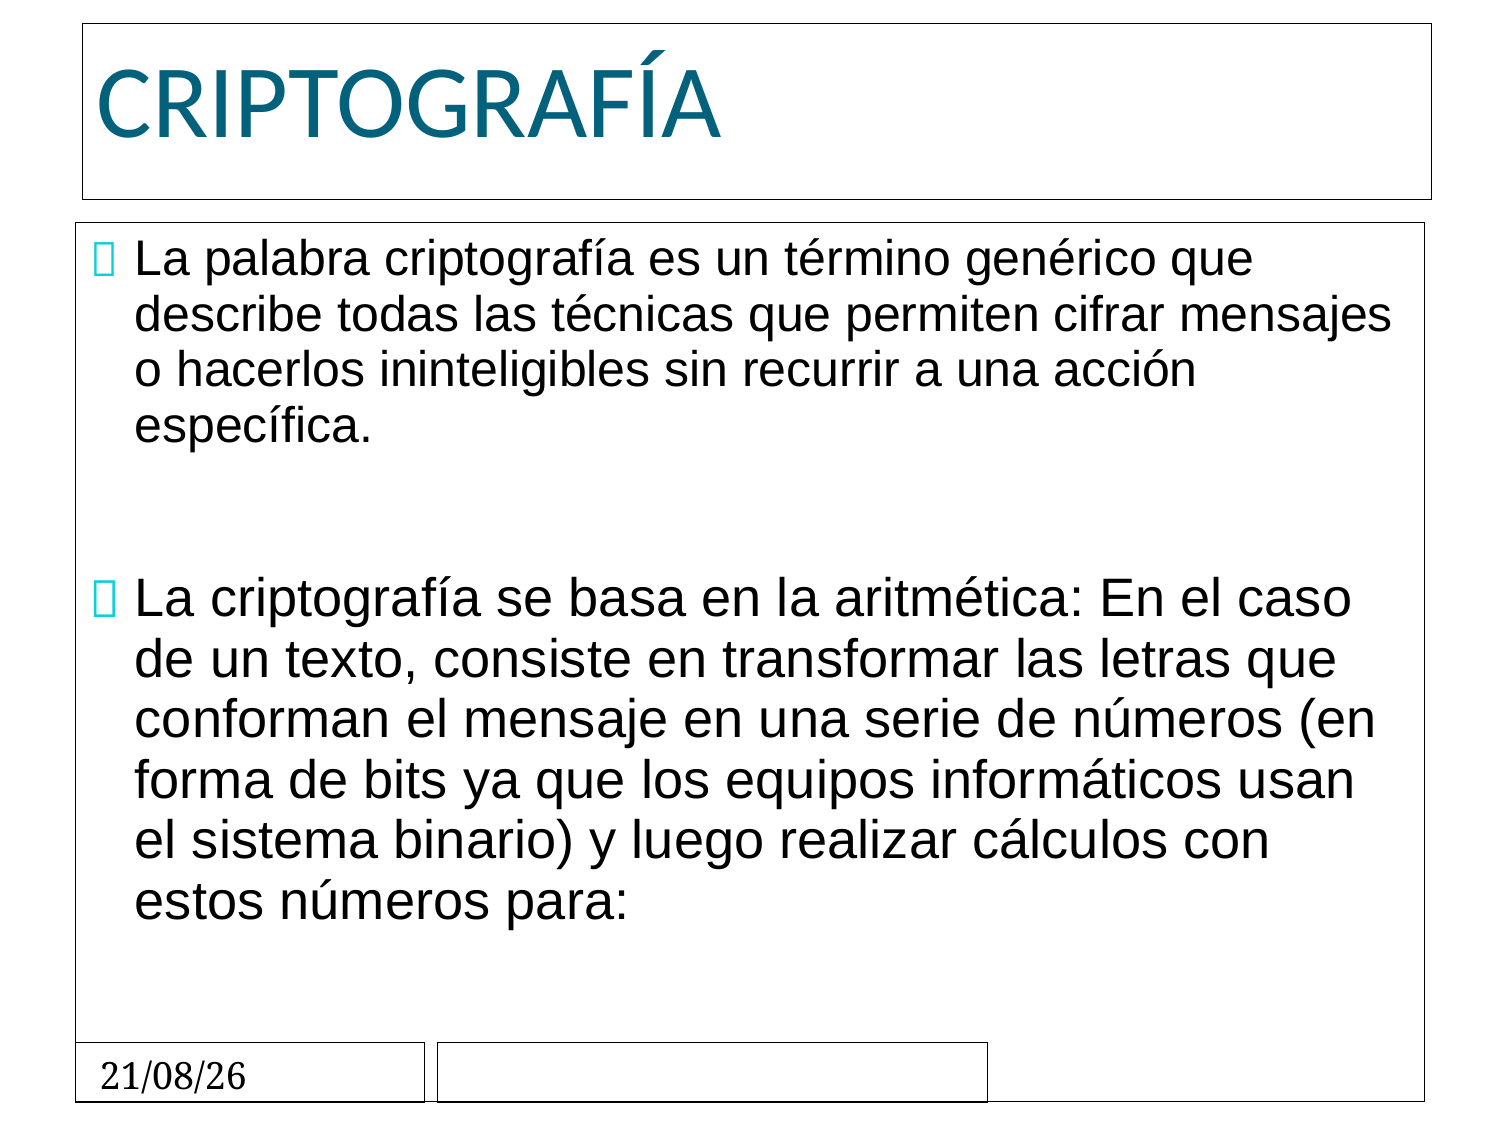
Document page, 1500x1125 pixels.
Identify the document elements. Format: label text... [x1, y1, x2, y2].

title CRIPTOGRAFÍA [82, 23, 1432, 200]
list La palabra criptografía es un término genérico que describe todas las técnicas que permiten cifrar mensajes o hacerlos ininteligibles sin recurrir a una acción específica. La criptografía se basa en la aritmética: En el caso de un texto, consiste en transformar las letras que conforman el mensaje en una serie de números (en forma de bits ya que los equipos informáticos usan el sistema binario) y luego realizar cálculos con estos números para: [75, 222, 1425, 1102]
